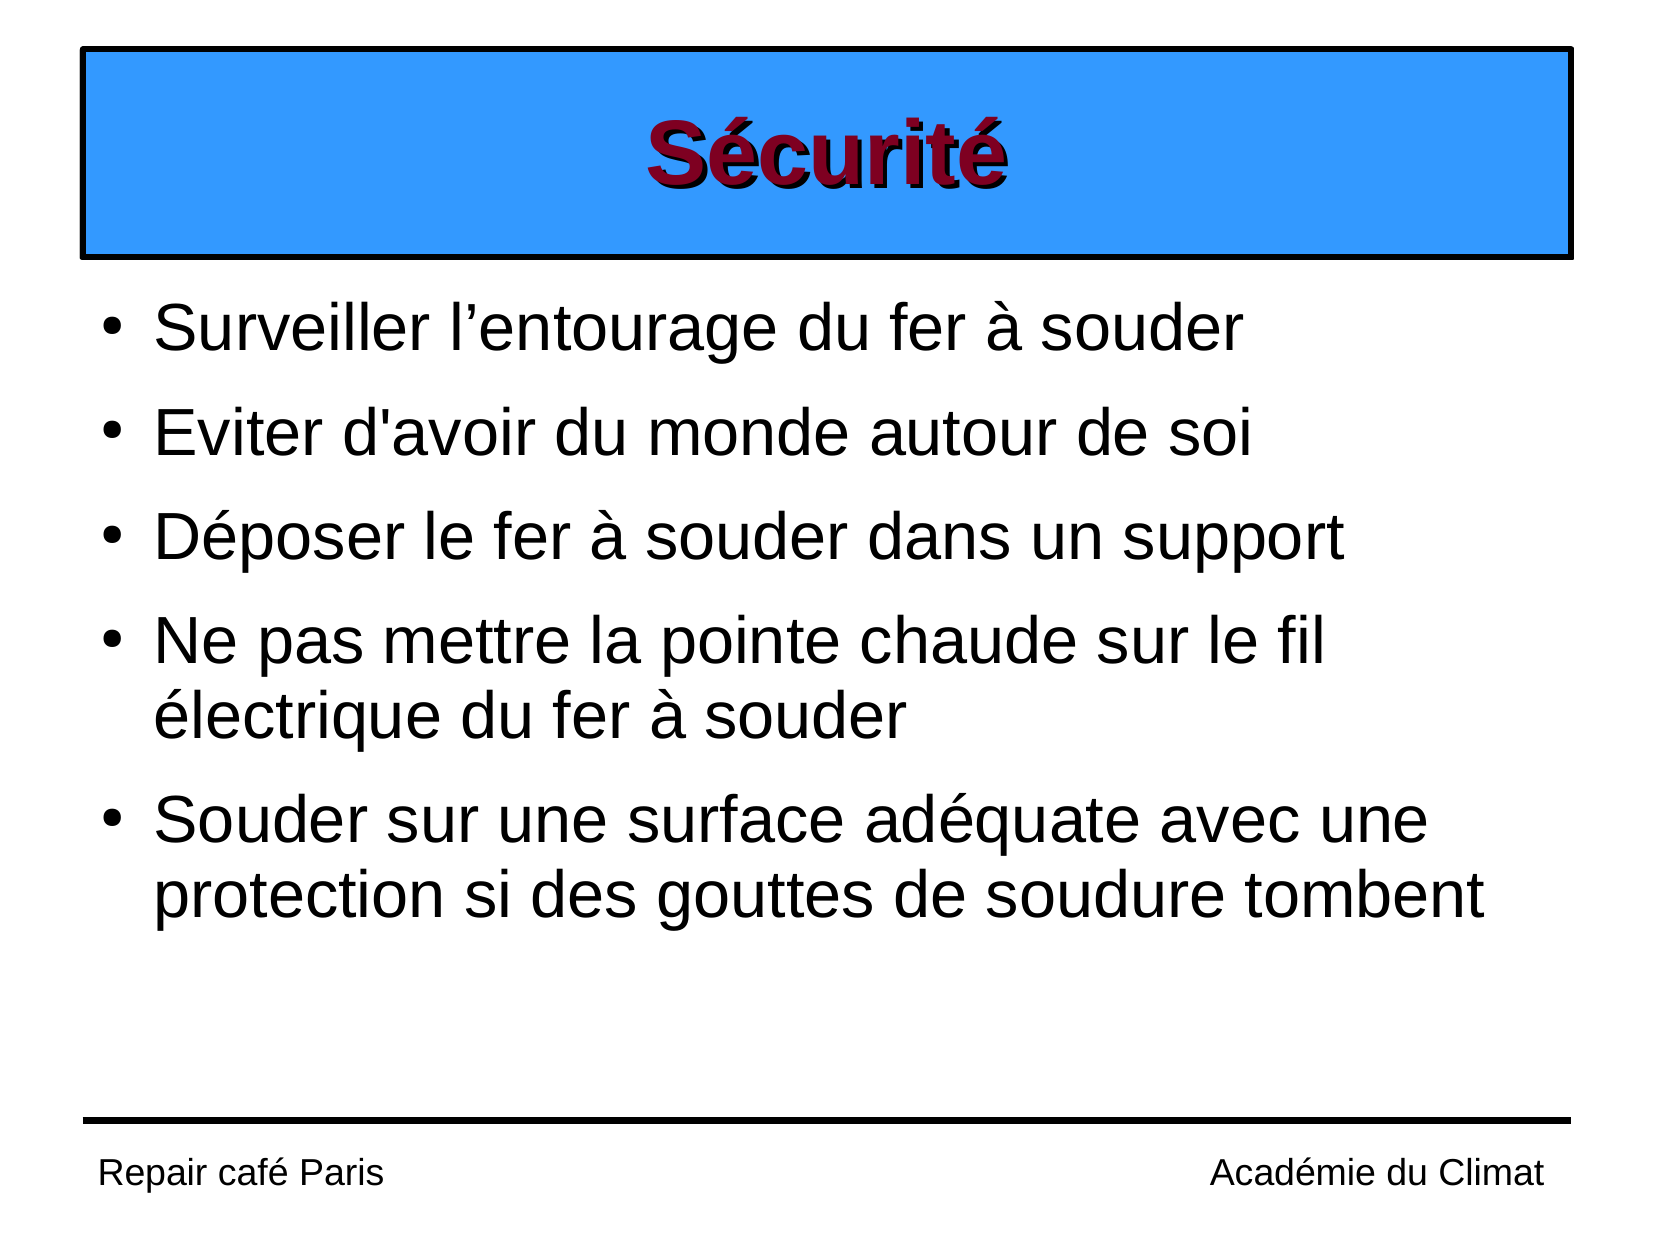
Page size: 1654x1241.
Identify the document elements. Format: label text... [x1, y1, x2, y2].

title Sécurité [82, 49, 1571, 257]
text_box Repair café Paris Académie du Climat [82, 1144, 1571, 1201]
list Surveiller l’entourage du fer à souder Eviter d'avoir du monde autour de soi Déposer le fer à souder dans un support Ne pas mettre la pointe chaude sur le fil électrique du fer à souder Souder sur une surface adéquate avec une protection si des gouttes de soudure tombent [82, 290, 1571, 1010]
